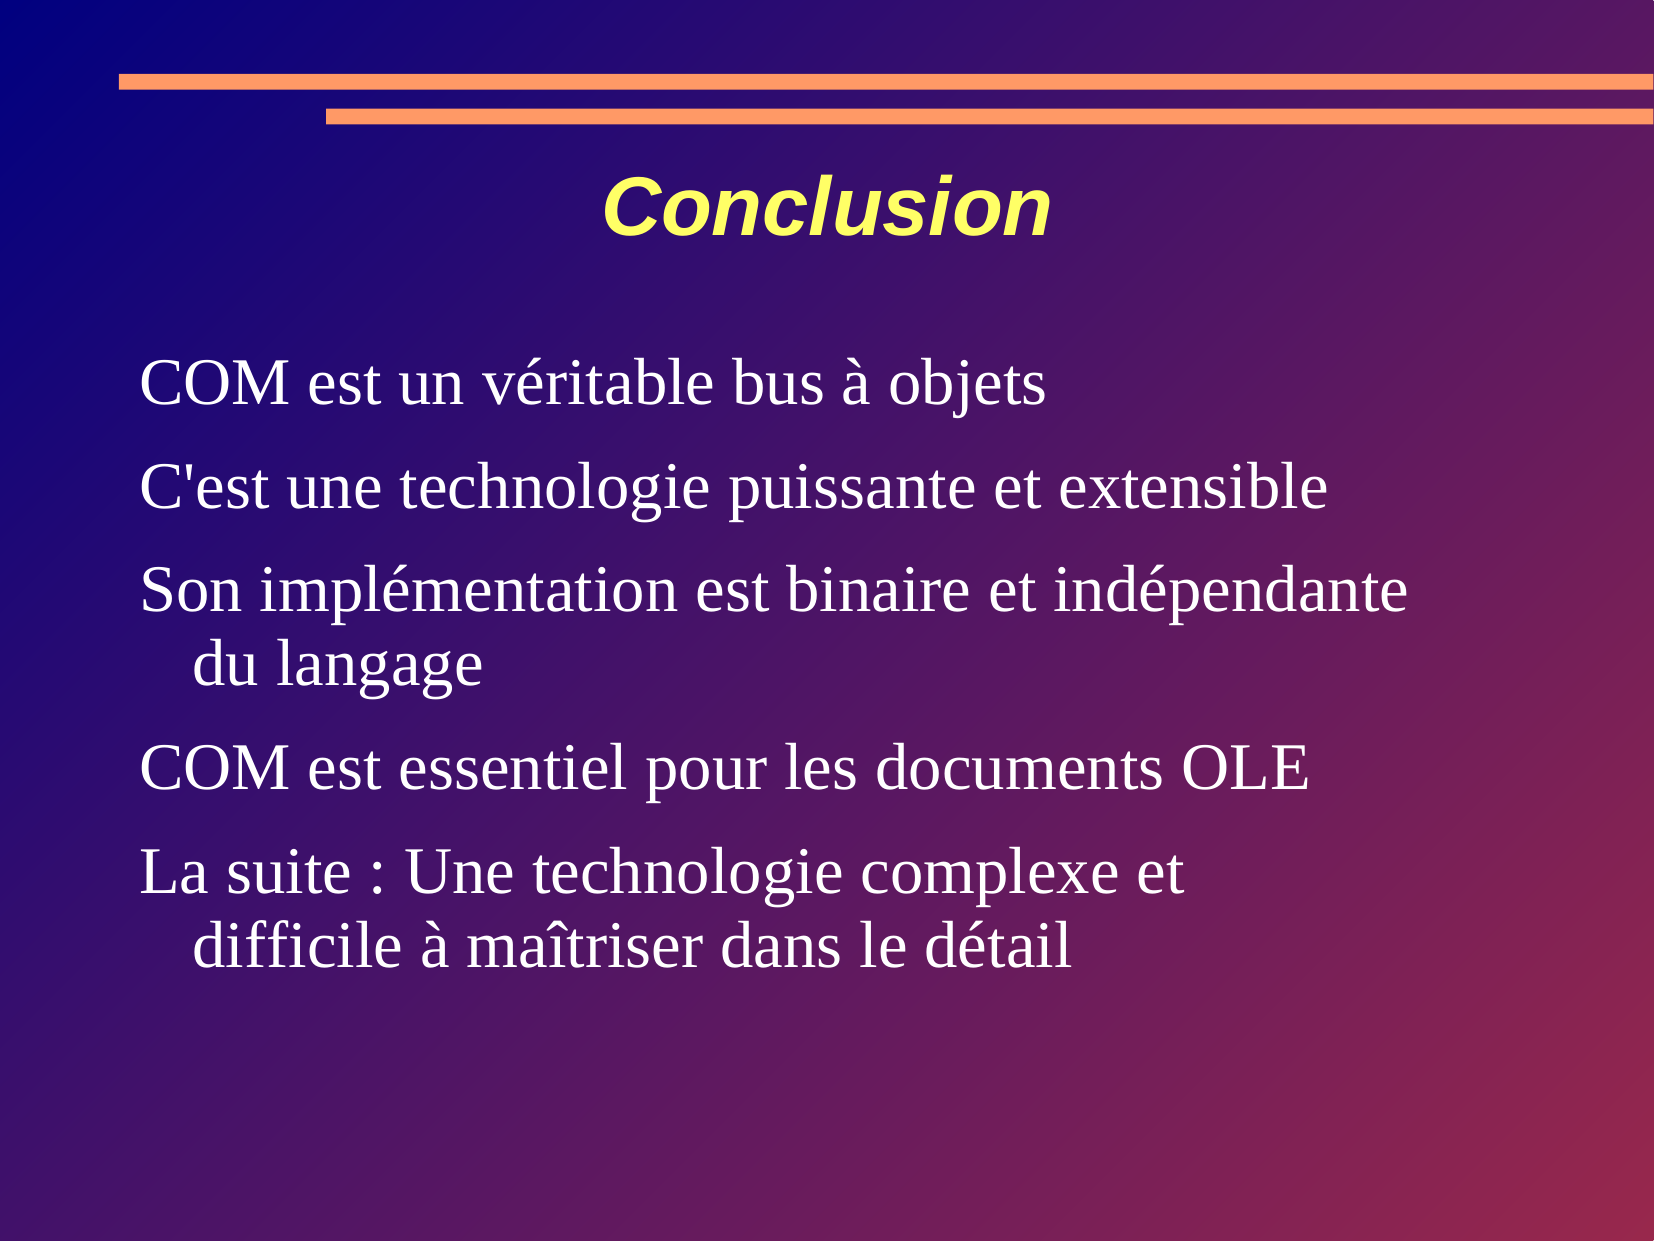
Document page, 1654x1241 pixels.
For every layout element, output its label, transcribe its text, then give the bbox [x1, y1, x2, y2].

list COM est un véritable bus à objets C'est une technologie puissante et extensible Son implémentation est binaire et indépendante du langage COM est essentiel pour les documents OLE La suite : Une technologie complexe et difficile à maîtriser dans le détail [121, 345, 1534, 1086]
title Conclusion [121, 102, 1534, 311]
